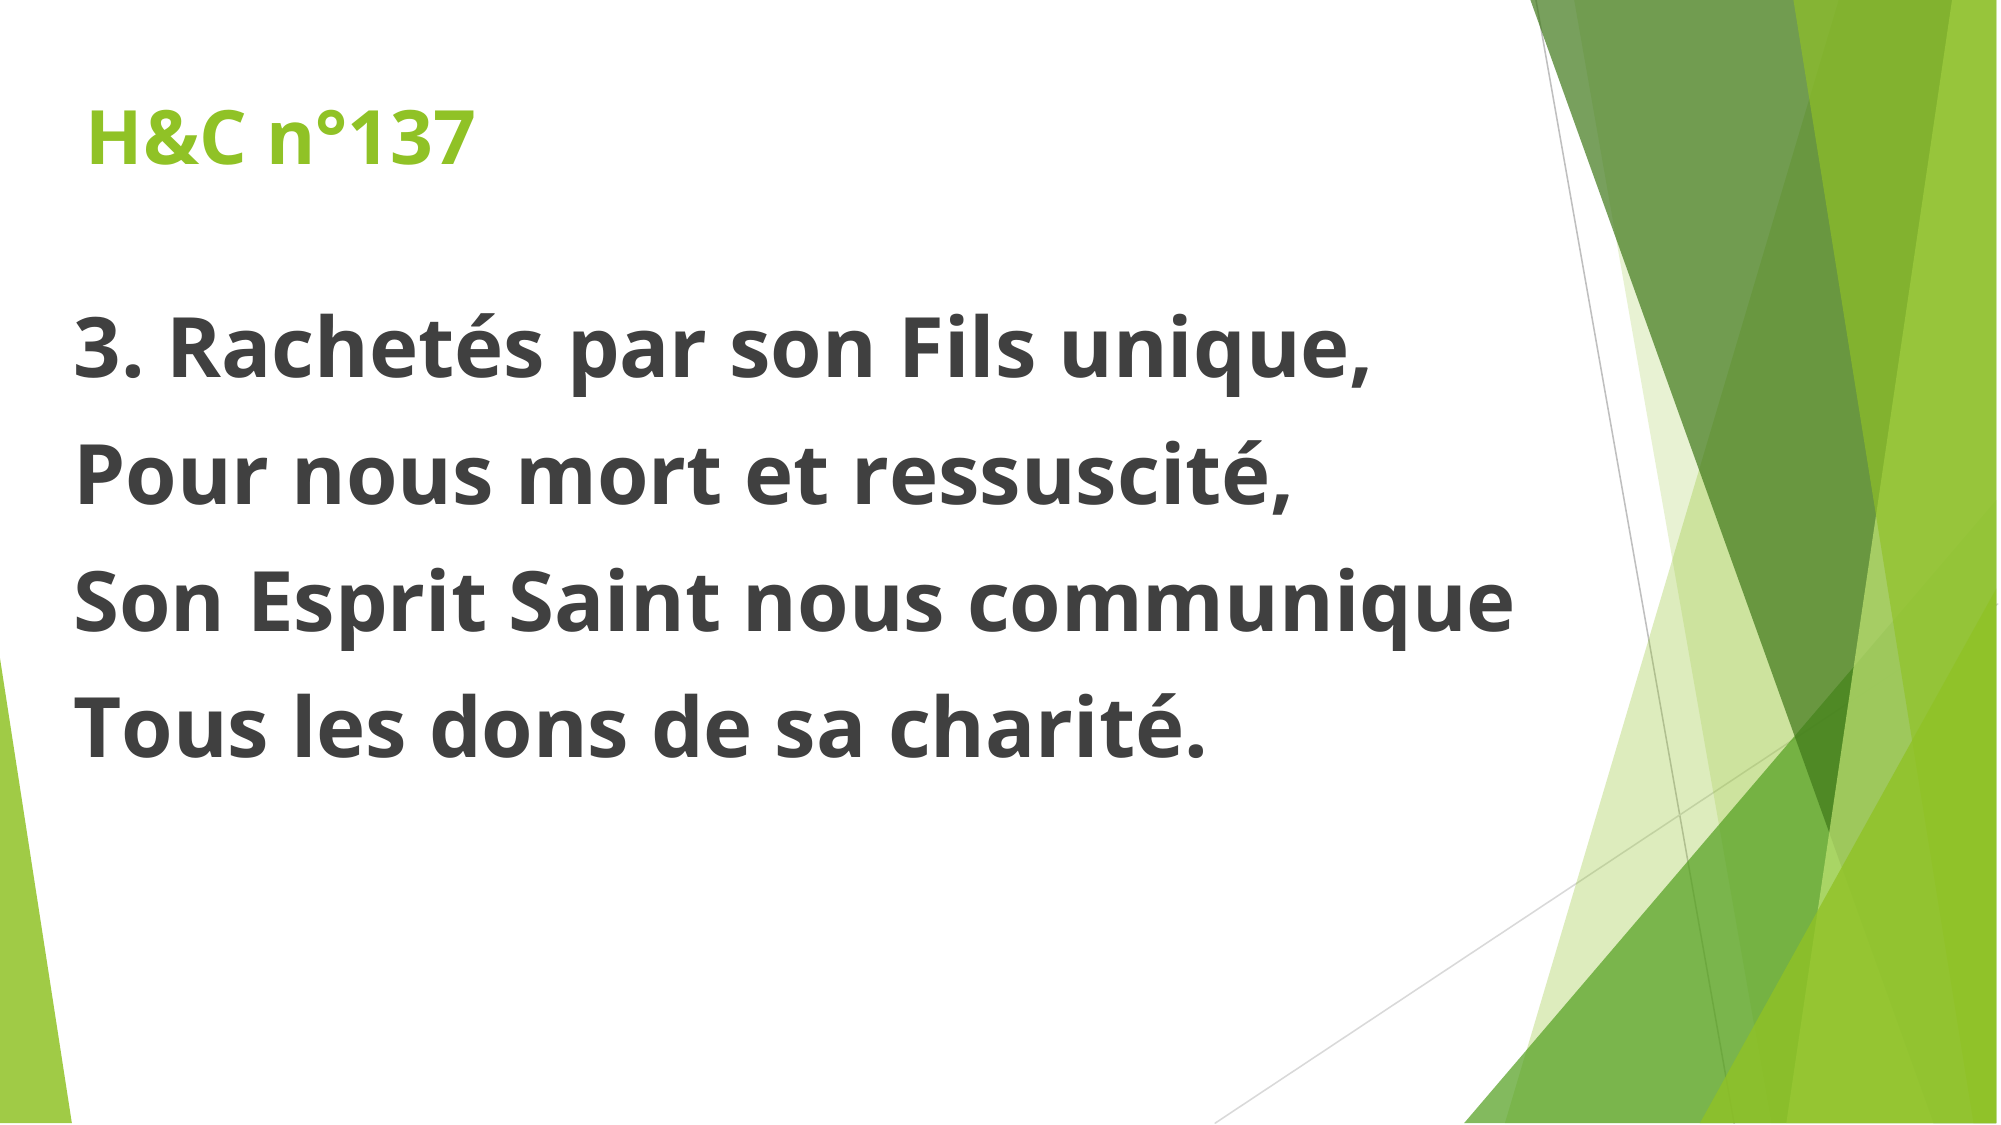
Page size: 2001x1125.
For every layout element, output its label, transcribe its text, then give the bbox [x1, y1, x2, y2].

text_box 3. Rachetés par son Fils unique, Pour nous mort et ressuscité, Son Esprit Saint nous communique Tous les dons de sa charité. [59, 271, 1985, 1075]
text_box H&C n°137 [70, 82, 497, 189]
